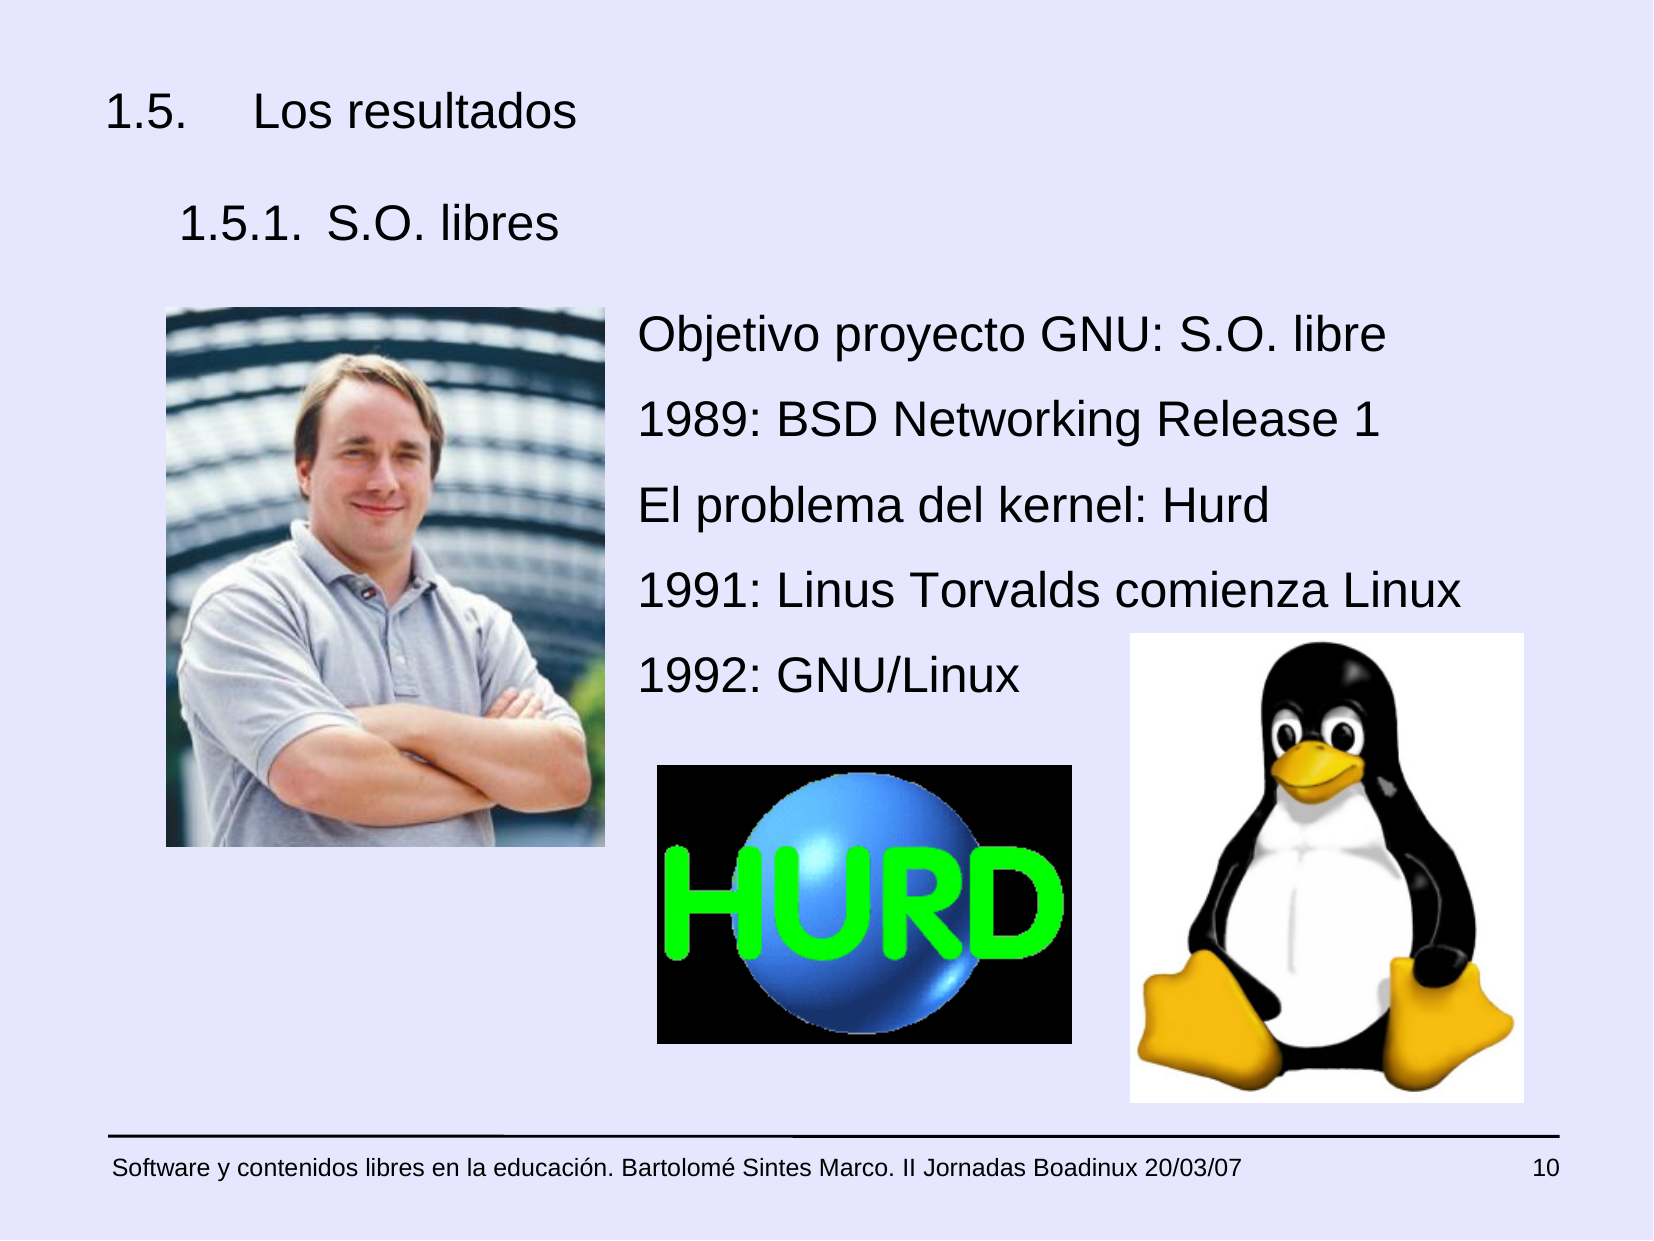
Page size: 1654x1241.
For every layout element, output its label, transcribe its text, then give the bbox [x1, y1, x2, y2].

text_box 1.5. Los resultados 1.5.1. S.O. libres Objetivo proyecto GNU: S.O. libre 1989: BSD Networking Release 1 El problema del kernel: Hurd 1991: Linus Torvalds comienza Linux 1992: GNU/Linux [104, 83, 1555, 704]
picture [1130, 633, 1524, 1103]
picture [166, 307, 605, 847]
picture [657, 765, 1072, 1044]
